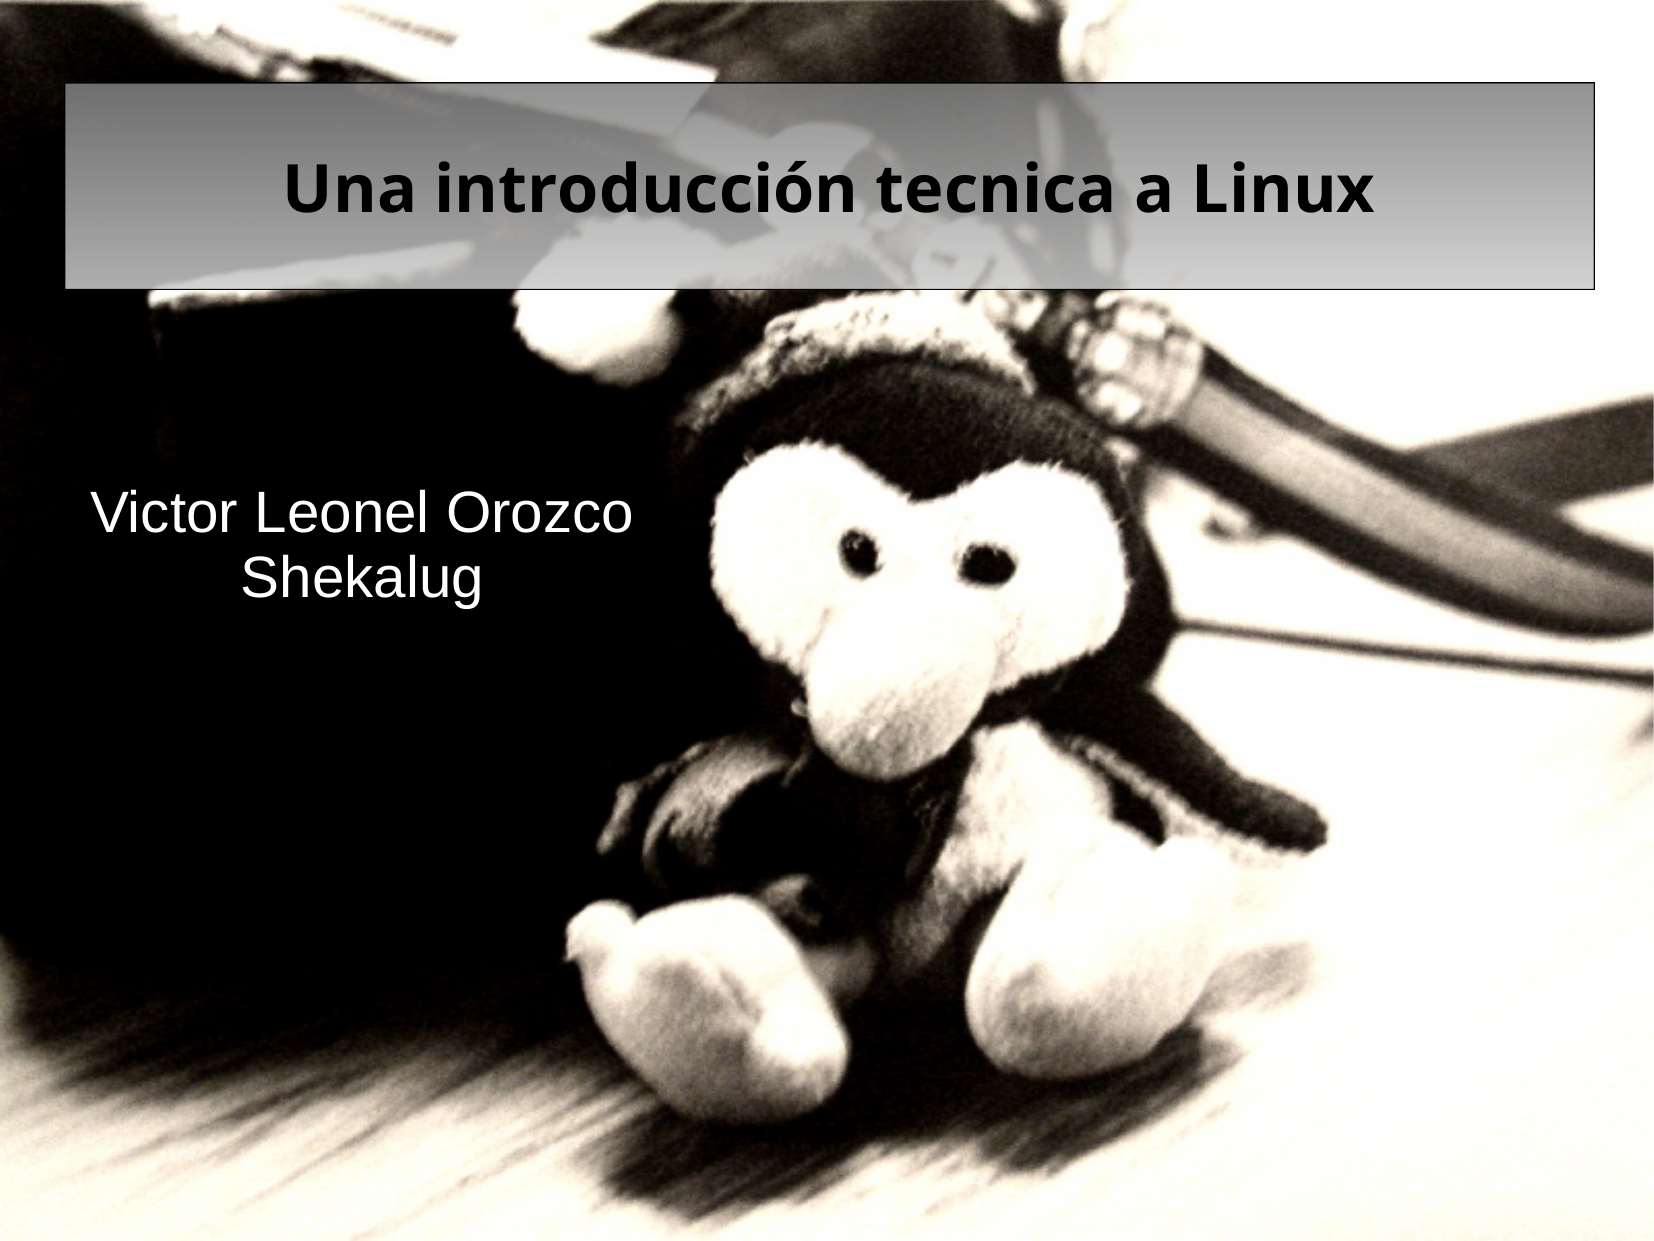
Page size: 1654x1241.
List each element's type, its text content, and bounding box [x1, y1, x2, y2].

title Una introducción tecnica a Linux [64, 82, 1595, 290]
picture [0, 0, 1654, 1241]
text_box Victor Leonel Orozco Shekalug [75, 472, 650, 618]
